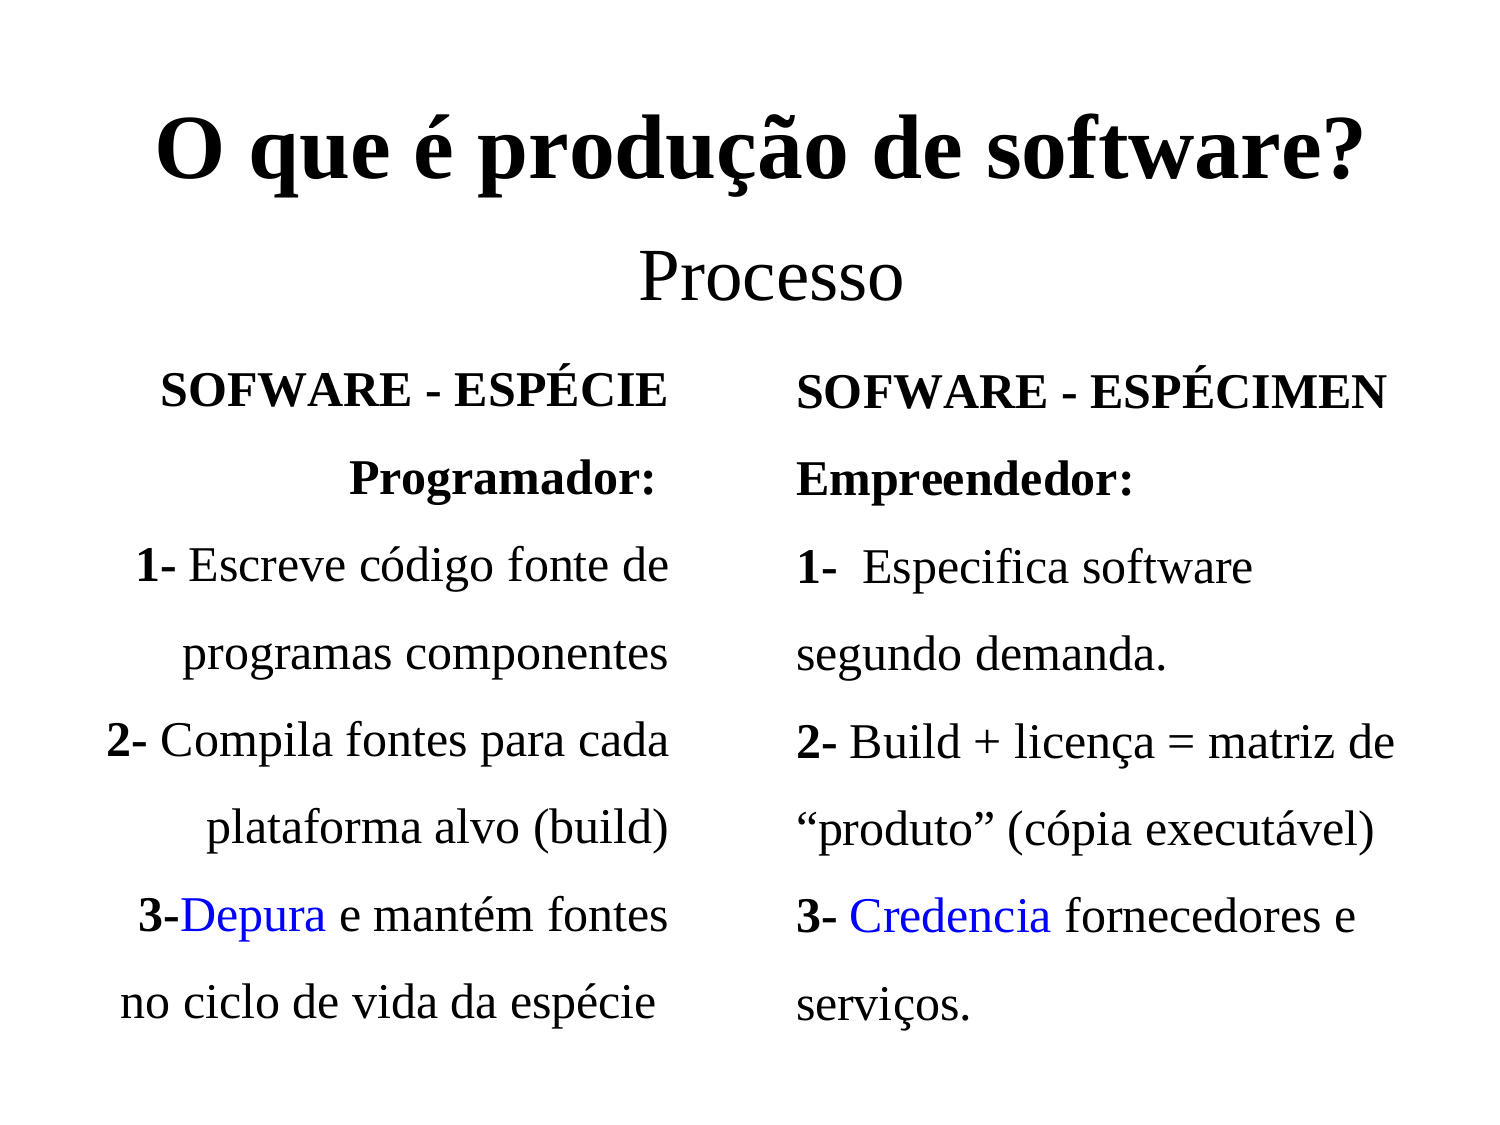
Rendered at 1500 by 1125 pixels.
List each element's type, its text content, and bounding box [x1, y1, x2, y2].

text_box Processo [522, 228, 1022, 317]
title O que é produção de software? [68, 78, 1456, 218]
text_box SOFWARE - ESPÉCIE Programador: 1- Escreve código fonte de programas componentes 2- Compila fontes para cada plataforma alvo (build) 3-Depura e mantém fontes no ciclo de vida da espécie [91, 322, 703, 1125]
text_box SOFWARE - ESPÉCIMEN Empreendedor: 1- Especifica software segundo demanda. 2- Build + licença = matriz de “produto” (cópia executável) 3- Credencia fornecedores e serviços. [780, 324, 1421, 1040]
